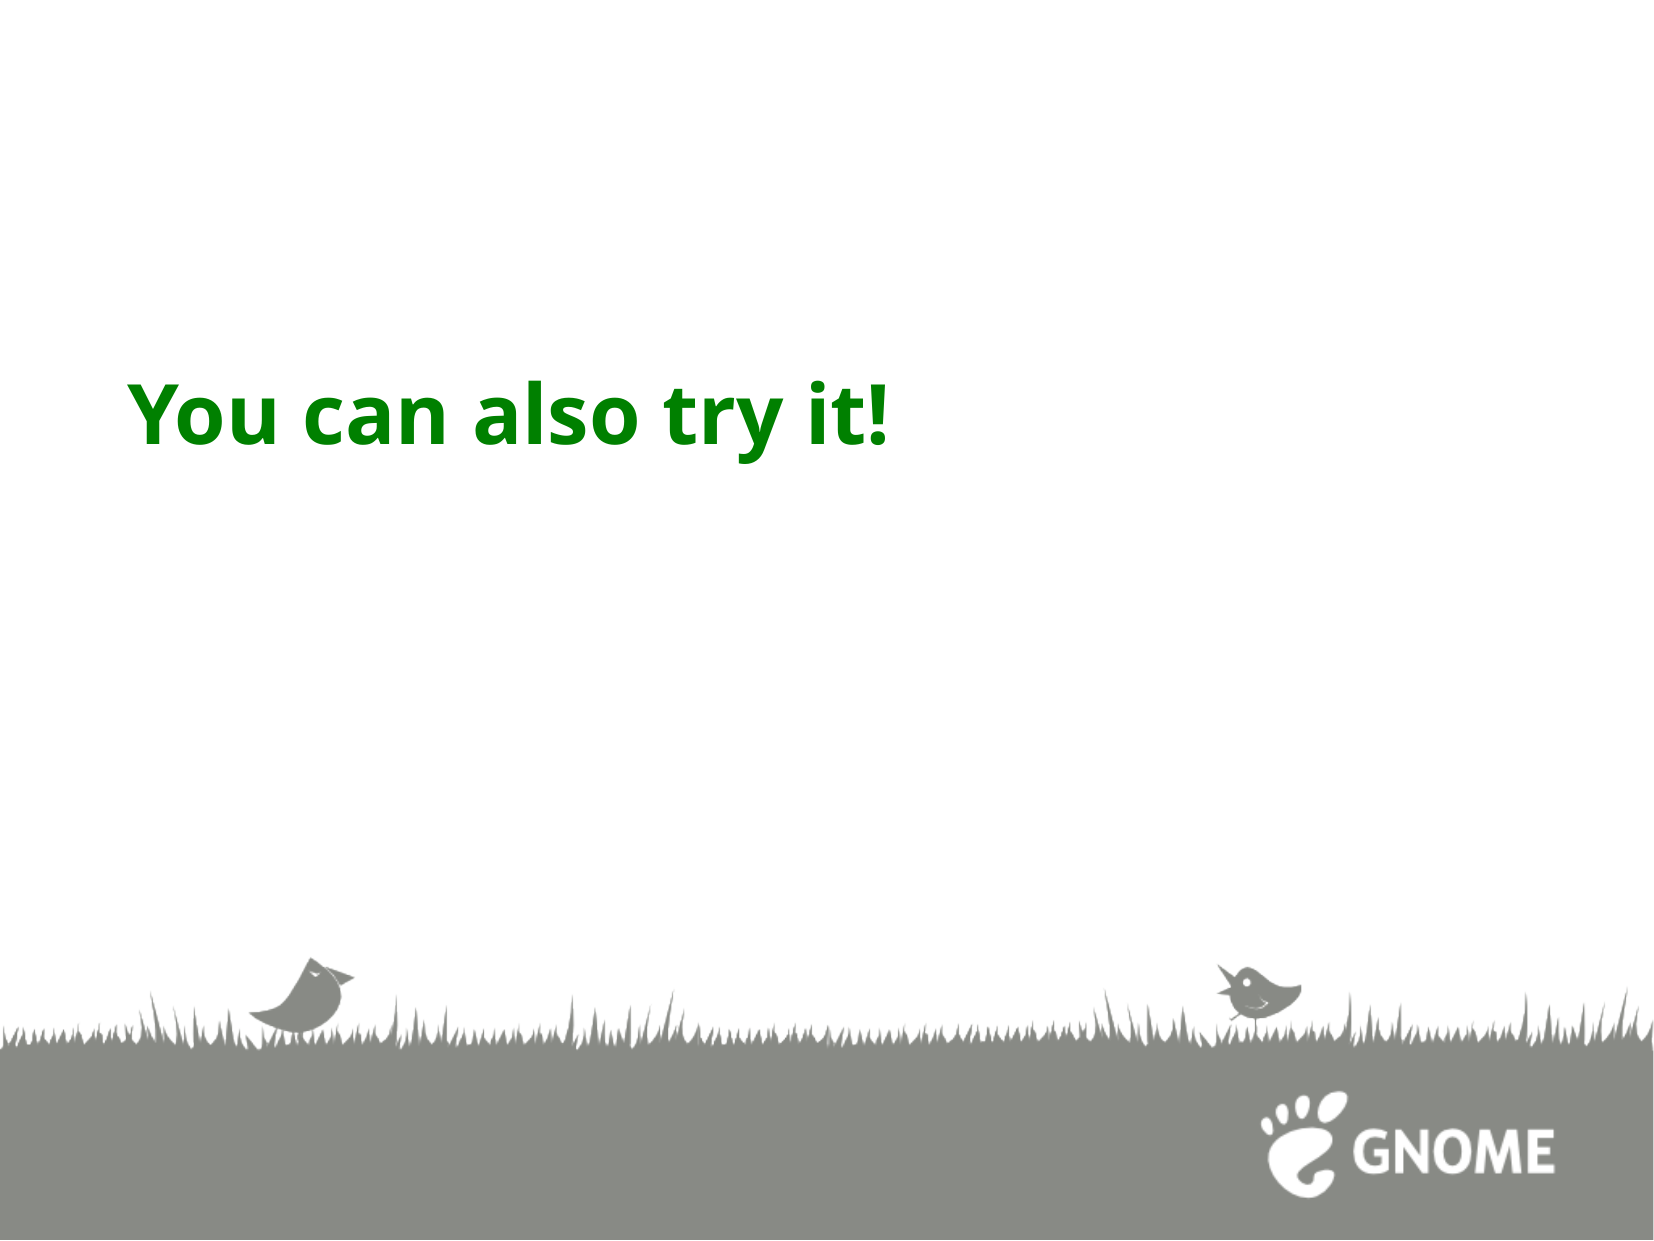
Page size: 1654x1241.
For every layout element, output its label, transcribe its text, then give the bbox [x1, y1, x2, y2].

text_box You can also try it! [112, 348, 1276, 462]
picture [0, 0, 1654, 1241]
